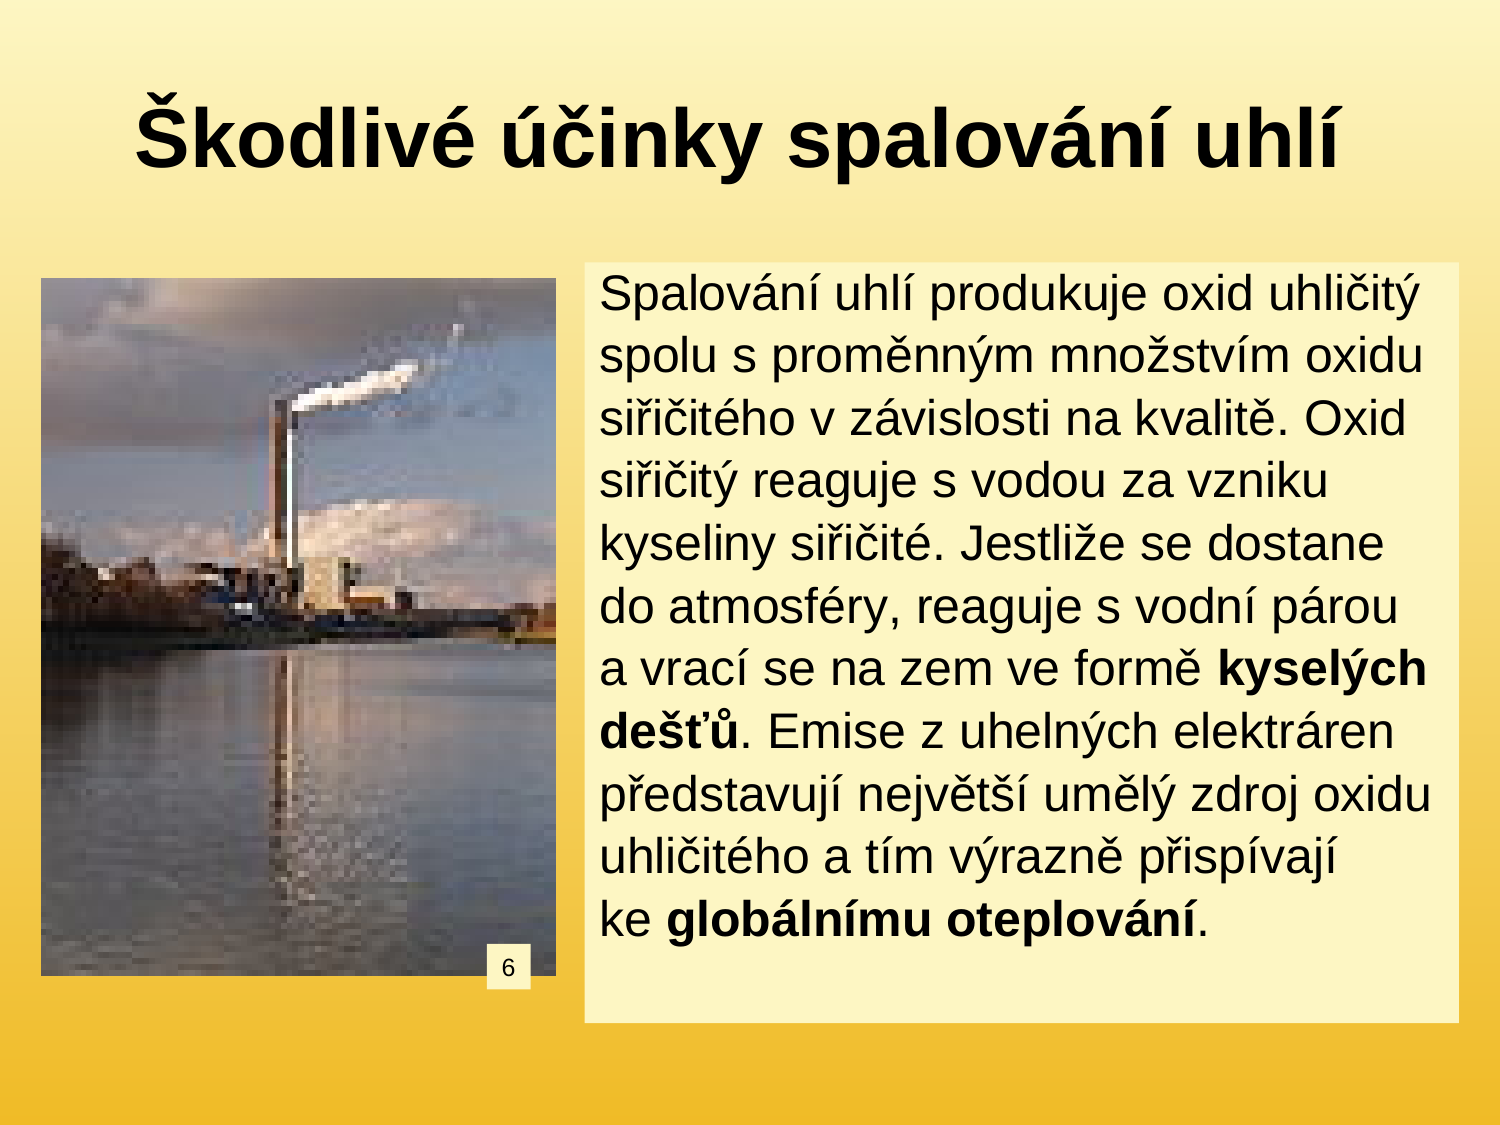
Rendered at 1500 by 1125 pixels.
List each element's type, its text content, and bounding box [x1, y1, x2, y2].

list Spalování uhlí produkuje oxid uhličitý spolu s proměnným množstvím oxidu siřičitého v závislosti na kvalitě. Oxid siřičitý reaguje s vodou za vzniku kyseliny siřičité. Jestliže se dostane do atmosféry, reaguje s vodní párou a vrací se na zem ve formě kyselých dešťů. Emise z uhelných elektráren představují největší umělý zdroj oxidu uhličitého a tím výrazně přispívají ke globálnímu oteplování. [584, 262, 1459, 1024]
picture [41, 278, 556, 976]
text_box 6 [486, 943, 531, 990]
title Škodlivé účinky spalování uhlí [75, 45, 1426, 233]
